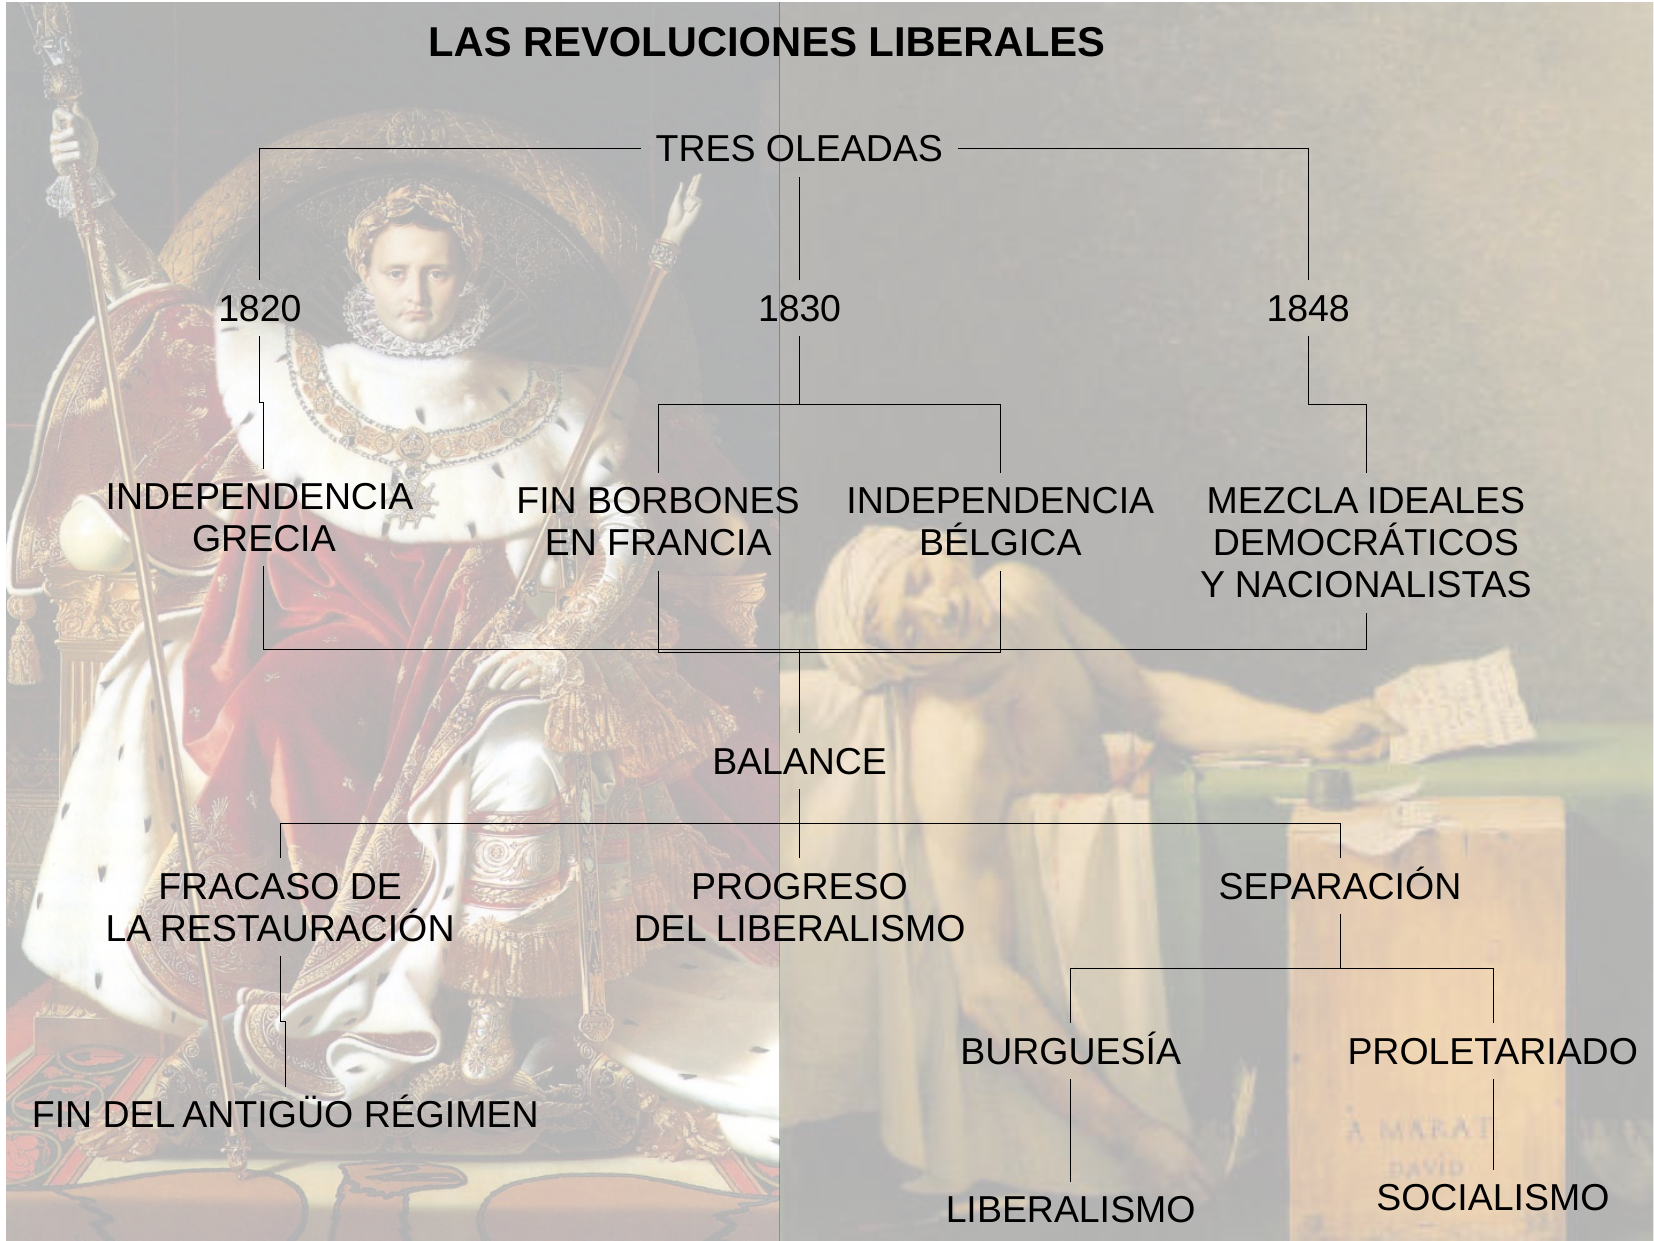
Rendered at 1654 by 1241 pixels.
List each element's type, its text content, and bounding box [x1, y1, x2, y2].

text_box MEZCLA IDEALES DEMOCRÁTICOS Y NACIONALISTAS [1185, 472, 1548, 614]
text_box 1848 [1251, 279, 1365, 337]
text_box SOCIALISMO [1361, 1169, 1625, 1227]
text_box FRACASO DE LA RESTAURACIÓN [90, 857, 471, 957]
text_box BURGUESÍA [945, 1022, 1196, 1080]
text_box LAS REVOLUCIONES LIBERALES [413, 10, 1254, 83]
text_box INDEPENDENCIA BÉLGICA [831, 472, 1170, 572]
picture [260, 149, 799, 649]
text_box PROLETARIADO [1332, 1022, 1654, 1080]
text_box 1830 [743, 279, 856, 337]
text_box FIN DEL ANTIGÜO RÉGIMEN [17, 1086, 555, 1144]
picture [800, 149, 1366, 649]
text_box LIBERALISMO [931, 1181, 1211, 1238]
text_box INDEPENDENCIA GRECIA [90, 468, 438, 567]
text_box TRES OLEADAS [640, 120, 959, 178]
picture [6, 2, 1654, 1241]
text_box SEPARACIÓN [1203, 857, 1477, 915]
picture [659, 405, 1000, 649]
text_box PROGRESO DEL LIBERALISMO [618, 857, 981, 957]
text_box 1820 [203, 279, 317, 337]
text_box BALANCE [697, 732, 902, 790]
text_box FIN BORBONES EN FRANCIA [501, 472, 815, 572]
